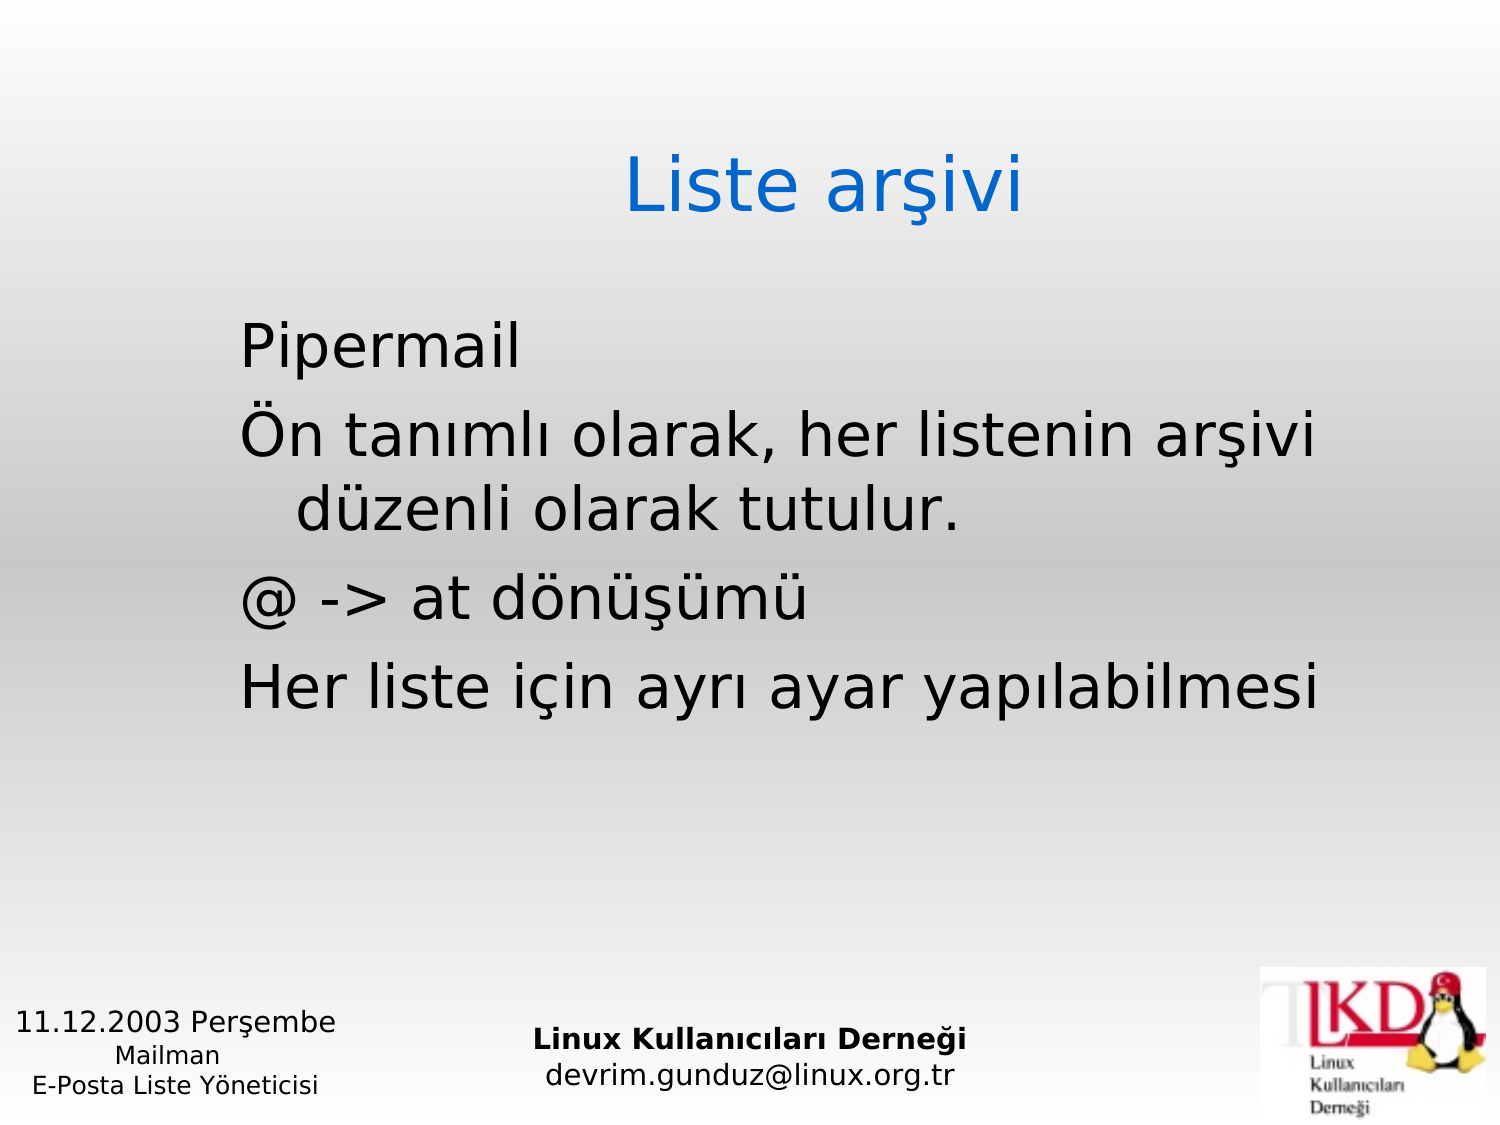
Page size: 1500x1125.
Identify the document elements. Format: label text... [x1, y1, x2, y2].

title Liste arşivi [224, 49, 1425, 237]
picture [1260, 967, 1486, 1120]
list Pipermail Ön tanımlı olarak, her listenin arşivi düzenli olarak tutulur. @ -> at dönüşümü Her liste için ayrı ayar yapılabilmesi [224, 299, 1425, 975]
